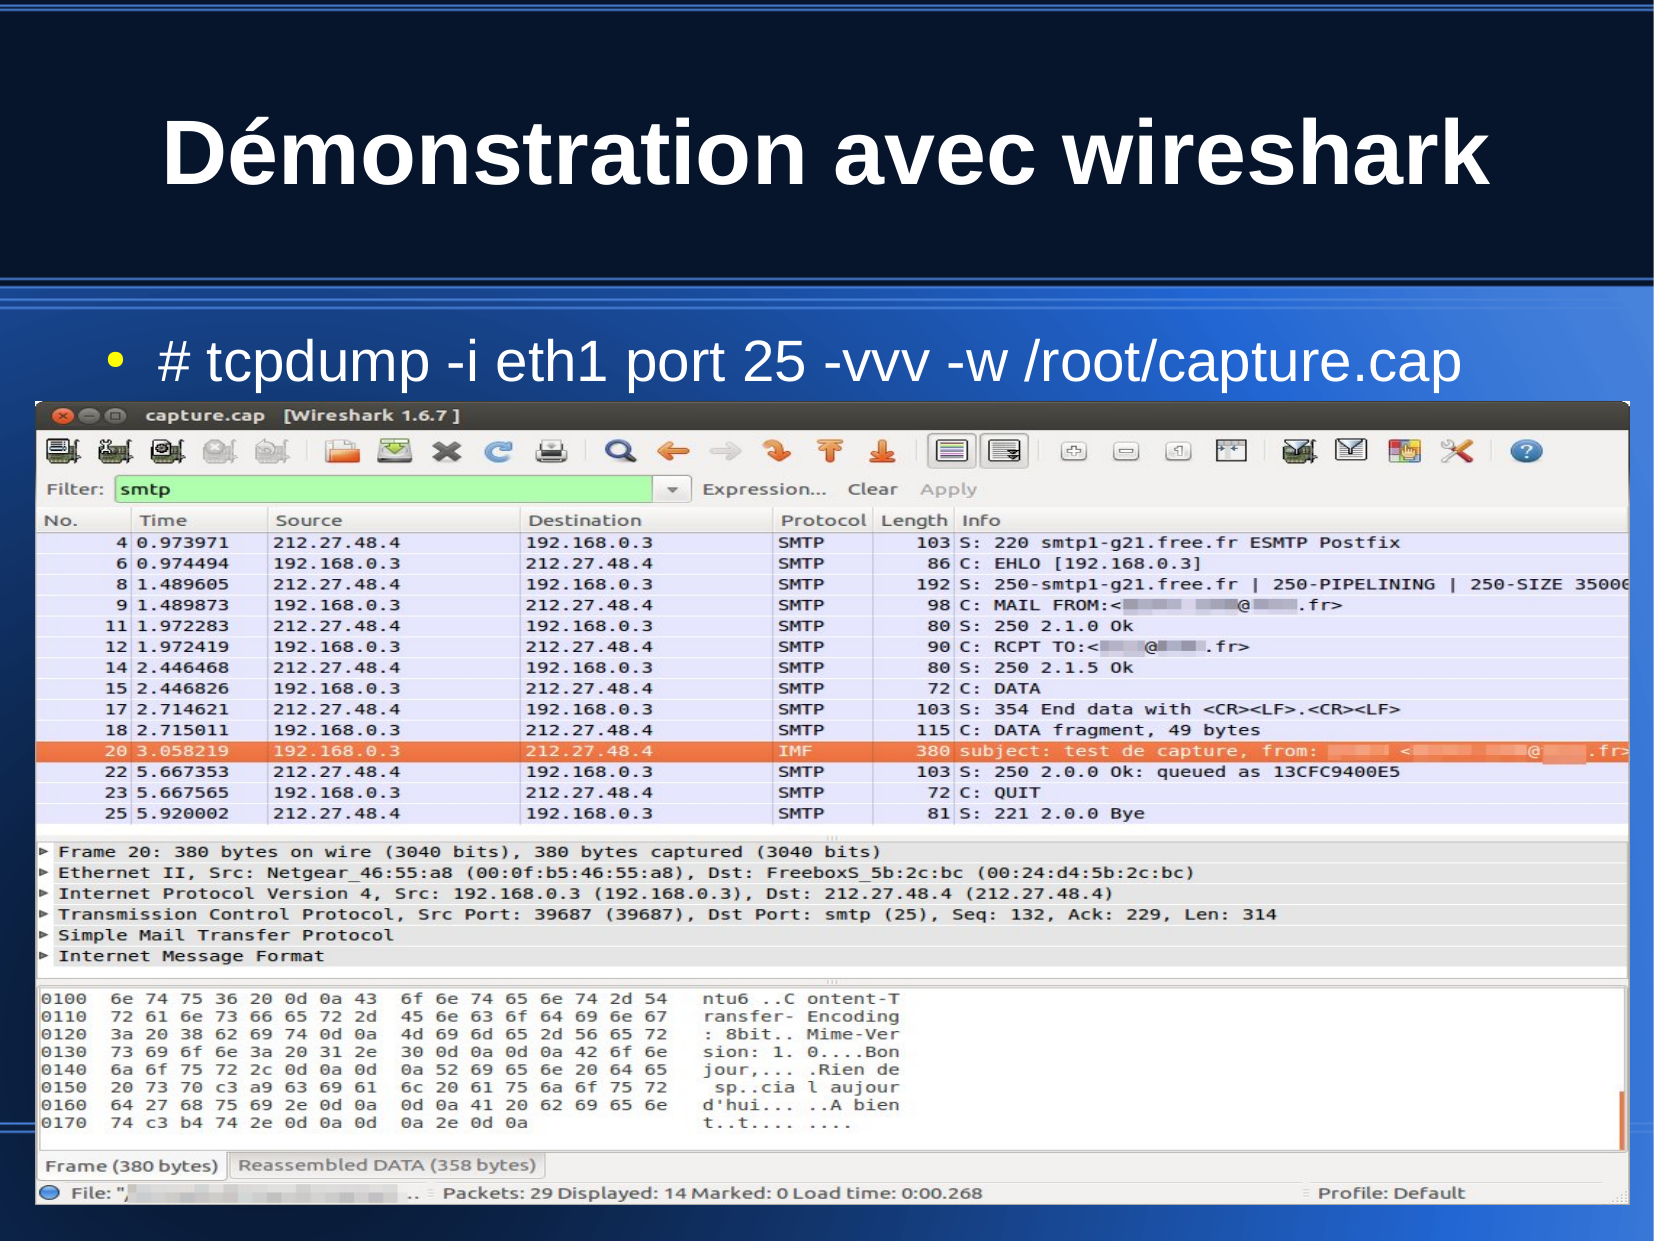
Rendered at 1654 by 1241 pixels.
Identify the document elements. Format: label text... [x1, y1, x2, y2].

list # tcpdump -i eth1 port 25 -vvv -w /root/capture.cap [87, 328, 1576, 401]
title Démonstration avec wireshark [82, 49, 1571, 257]
picture [0, 0, 1654, 1241]
